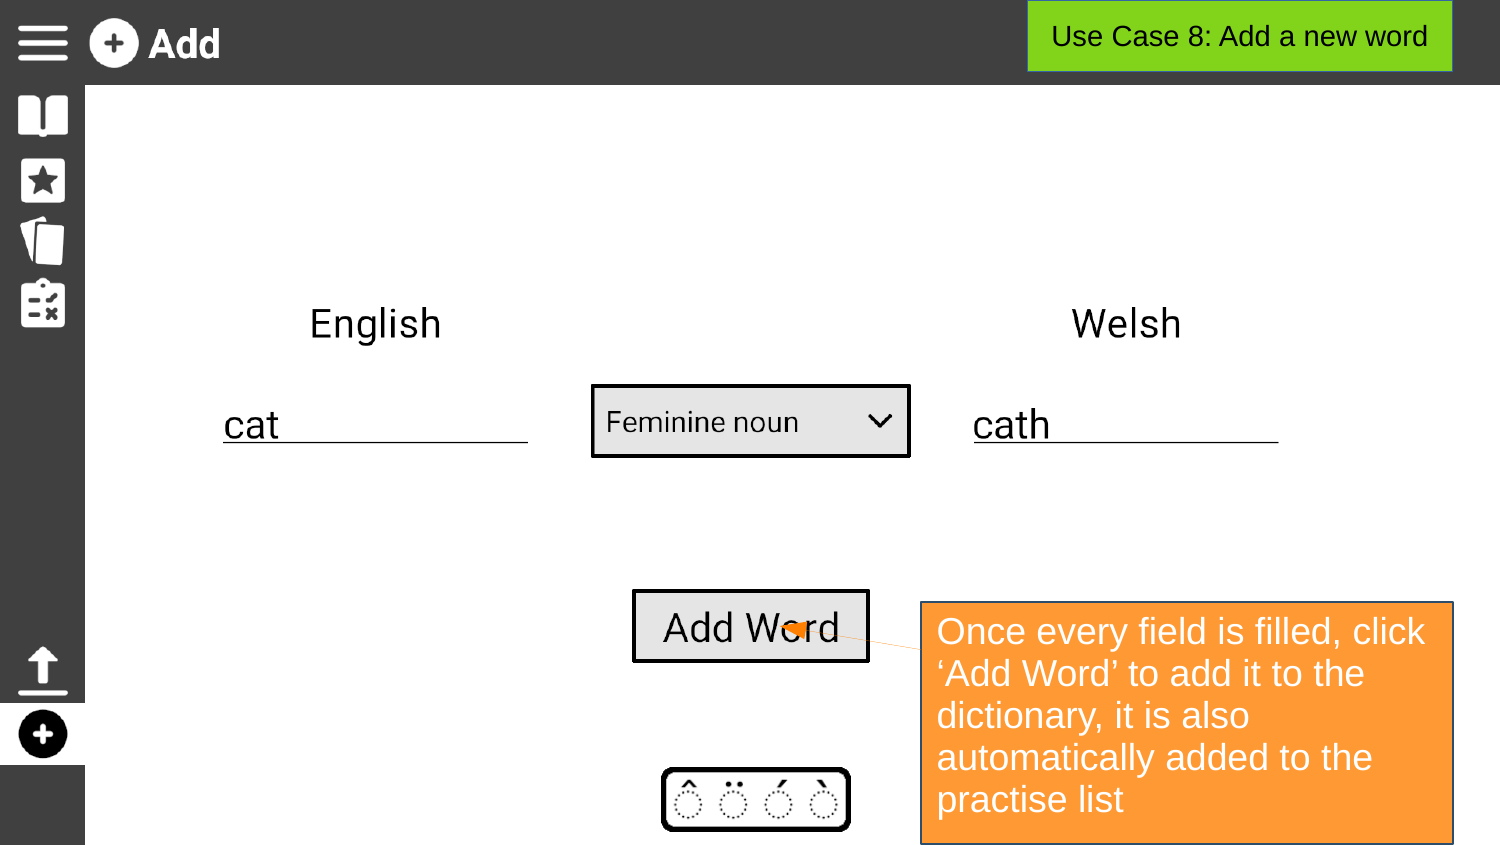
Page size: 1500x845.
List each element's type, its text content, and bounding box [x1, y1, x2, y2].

text_box Once every field is filled, click ‘Add Word’ to add it to the dictionary, it is also automatically added to the practise list [920, 602, 1453, 845]
text_box Use Case 8: Add a new word [1027, 0, 1453, 72]
picture [0, 0, 1500, 845]
